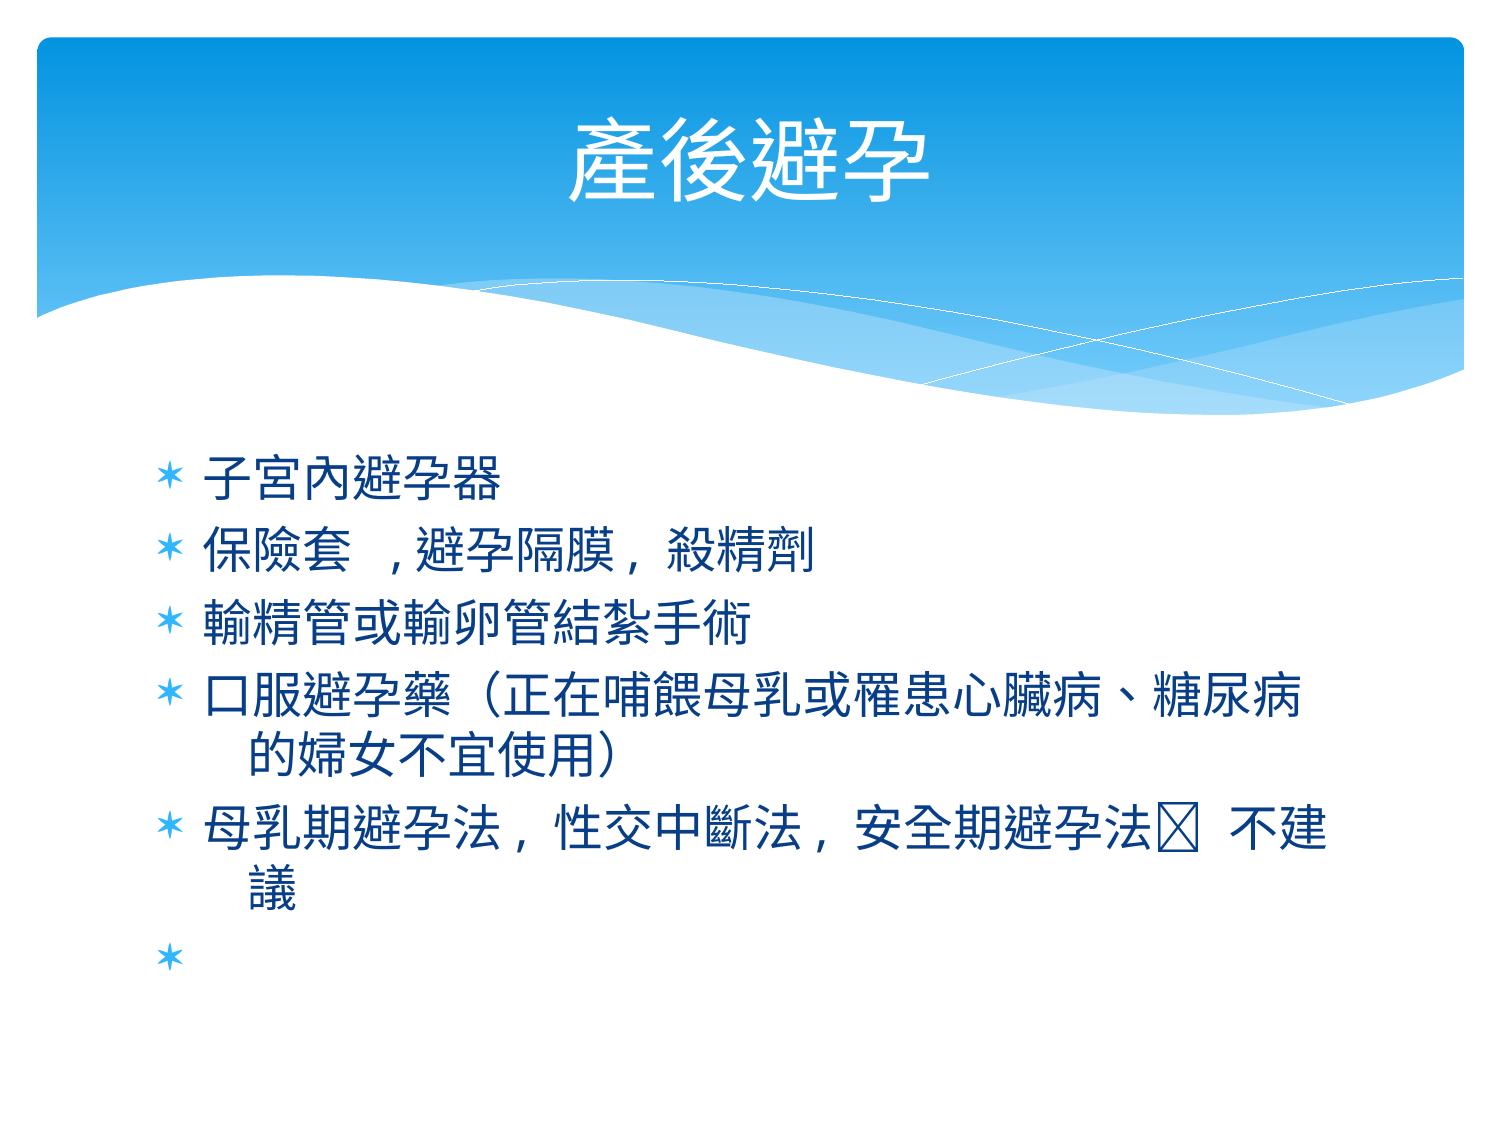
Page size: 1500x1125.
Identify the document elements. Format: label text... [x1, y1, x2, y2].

list 子宮內避孕器 保險套 ,避孕隔膜, 殺精劑 輸精管或輸卵管結紮手術 口服避孕藥（正在哺餵母乳或罹患心臟病、糖尿病的婦女不宜使用） 母乳期避孕法, 性交中斷法, 安全期避孕法 不建議 [142, 438, 1359, 1005]
title 產後避孕 [75, 55, 1426, 261]
